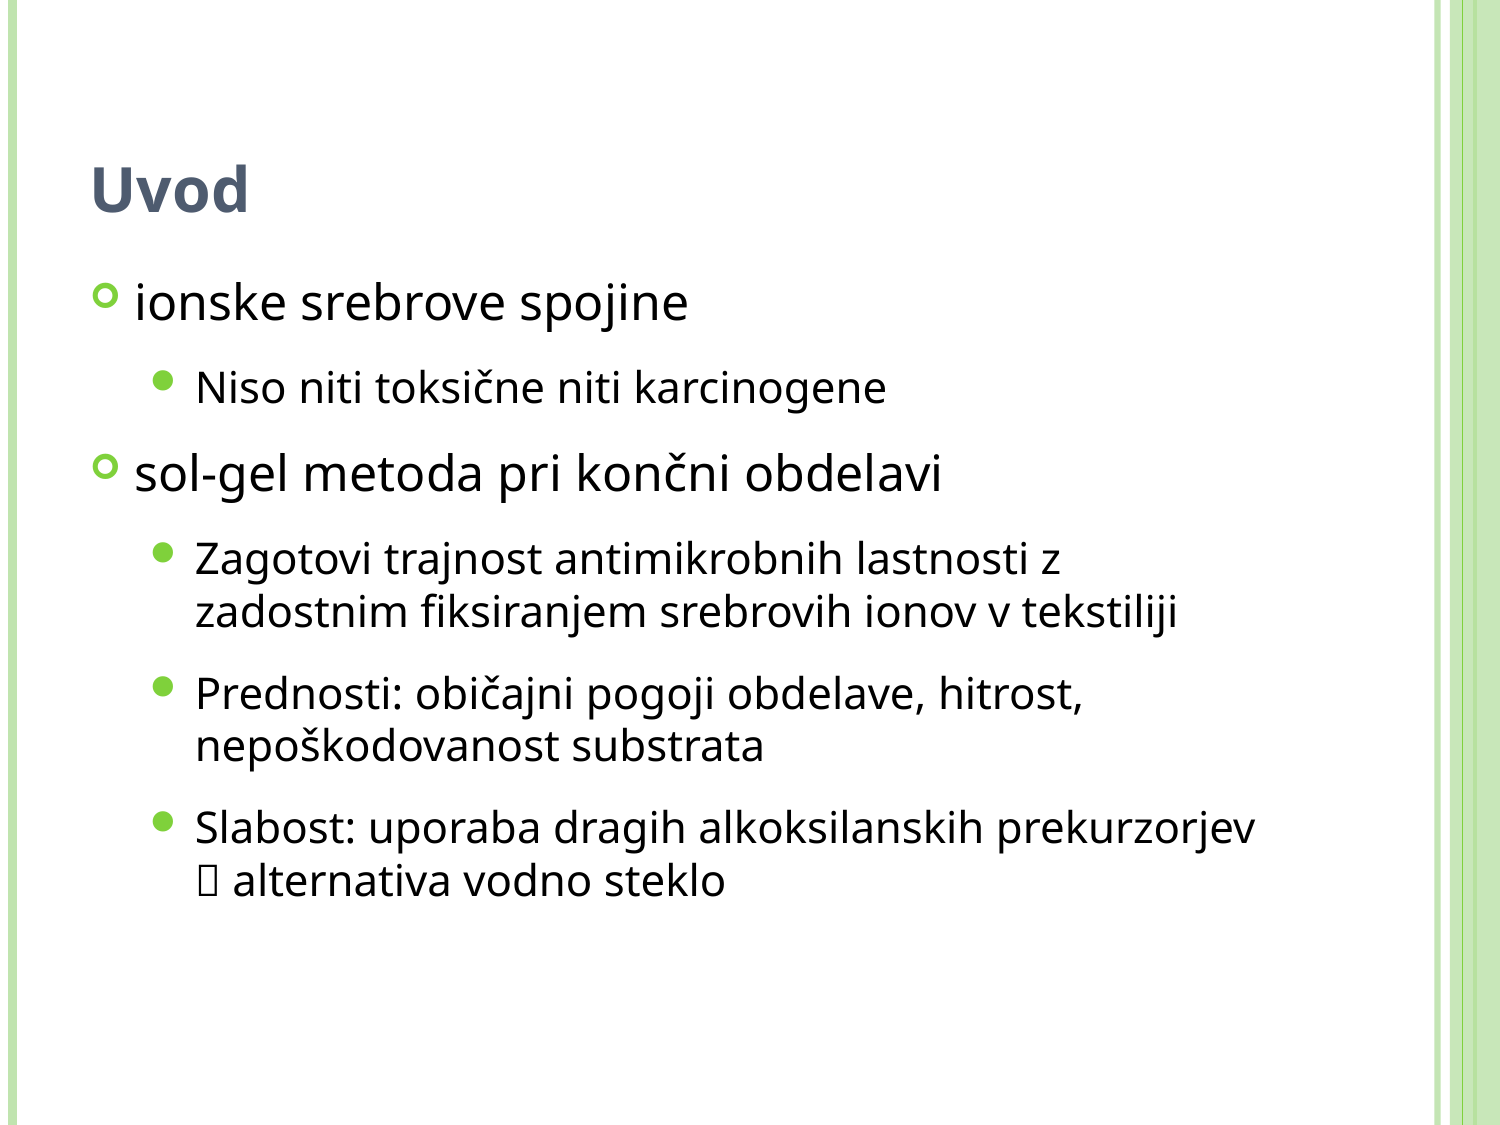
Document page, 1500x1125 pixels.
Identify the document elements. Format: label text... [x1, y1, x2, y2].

list ionske srebrove spojine Niso niti toksične niti karcinogene sol-gel metoda pri končni obdelavi Zagotovi trajnost antimikrobnih lastnosti z zadostnim fiksiranjem srebrovih ionov v tekstiliji Prednosti: običajni pogoji obdelave, hitrost, nepoškodovanost substrata Slabost: uporaba dragih alkoksilanskih prekurzorjev  alternativa vodno steklo [75, 262, 1300, 1062]
title Uvod [75, 45, 1300, 233]
